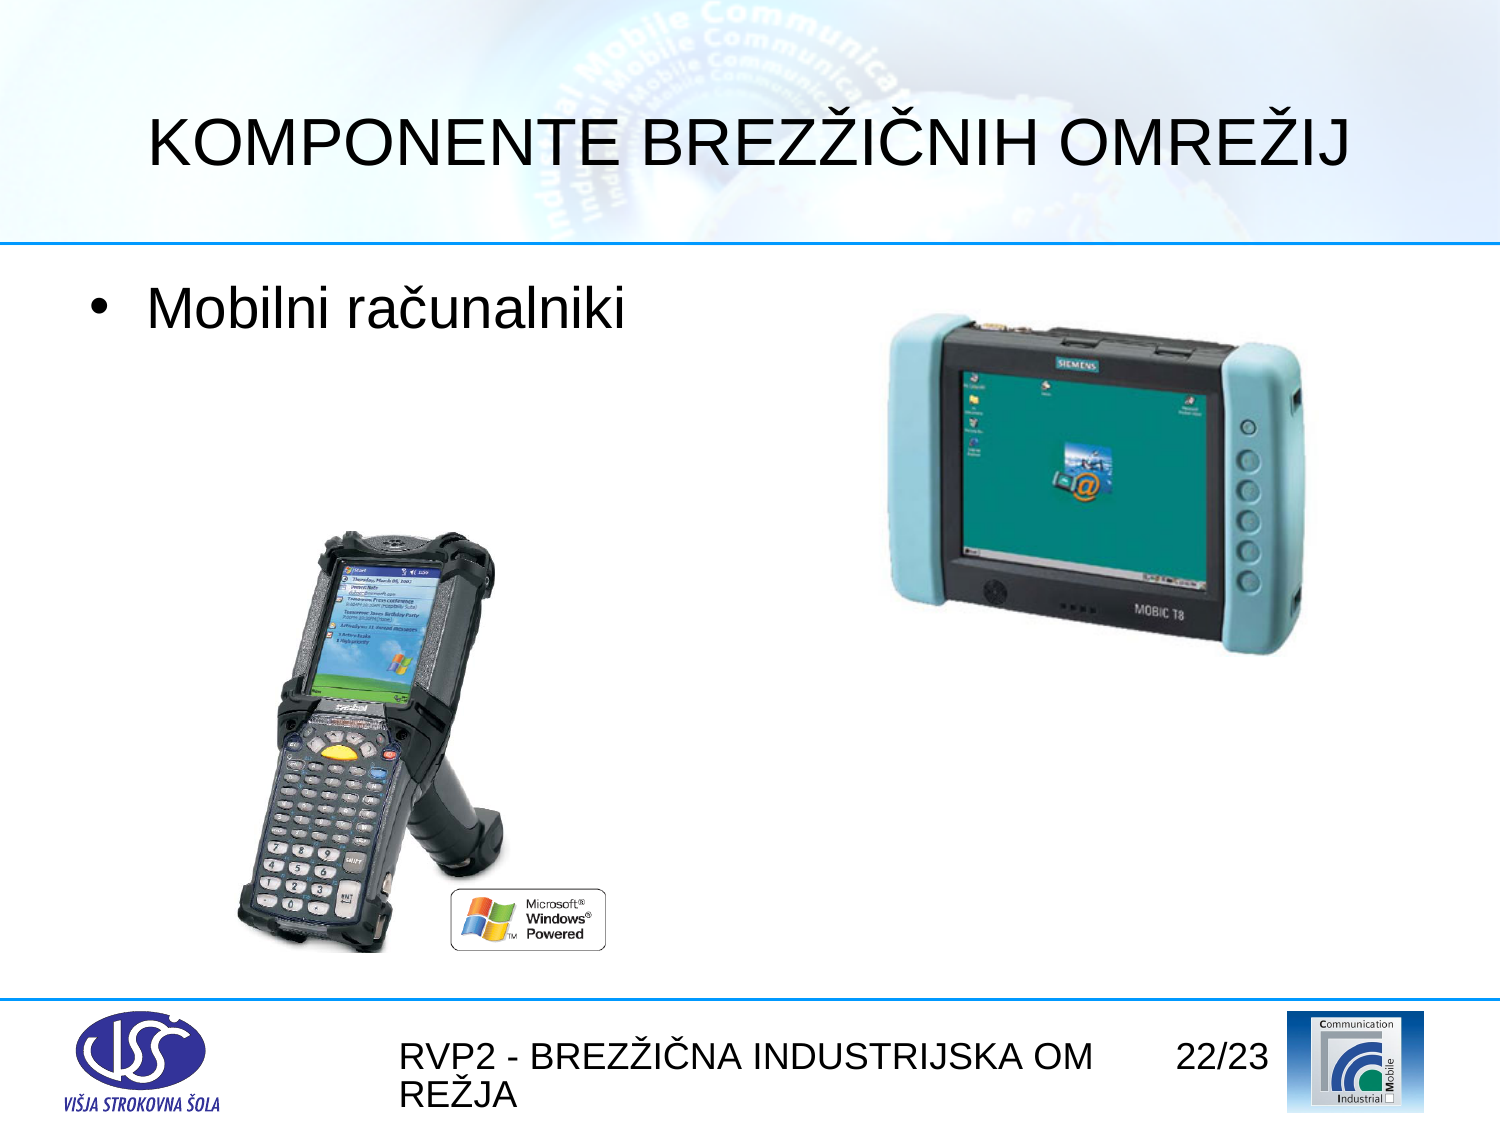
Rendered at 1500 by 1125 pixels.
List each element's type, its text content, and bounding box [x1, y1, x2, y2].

picture [1287, 1011, 1424, 1113]
list Mobilni računalniki [75, 262, 738, 1006]
picture [234, 527, 609, 953]
picture [868, 298, 1319, 658]
title KOMPONENTE BREZŽIČNIH OMREŽIJ [75, 45, 1426, 233]
